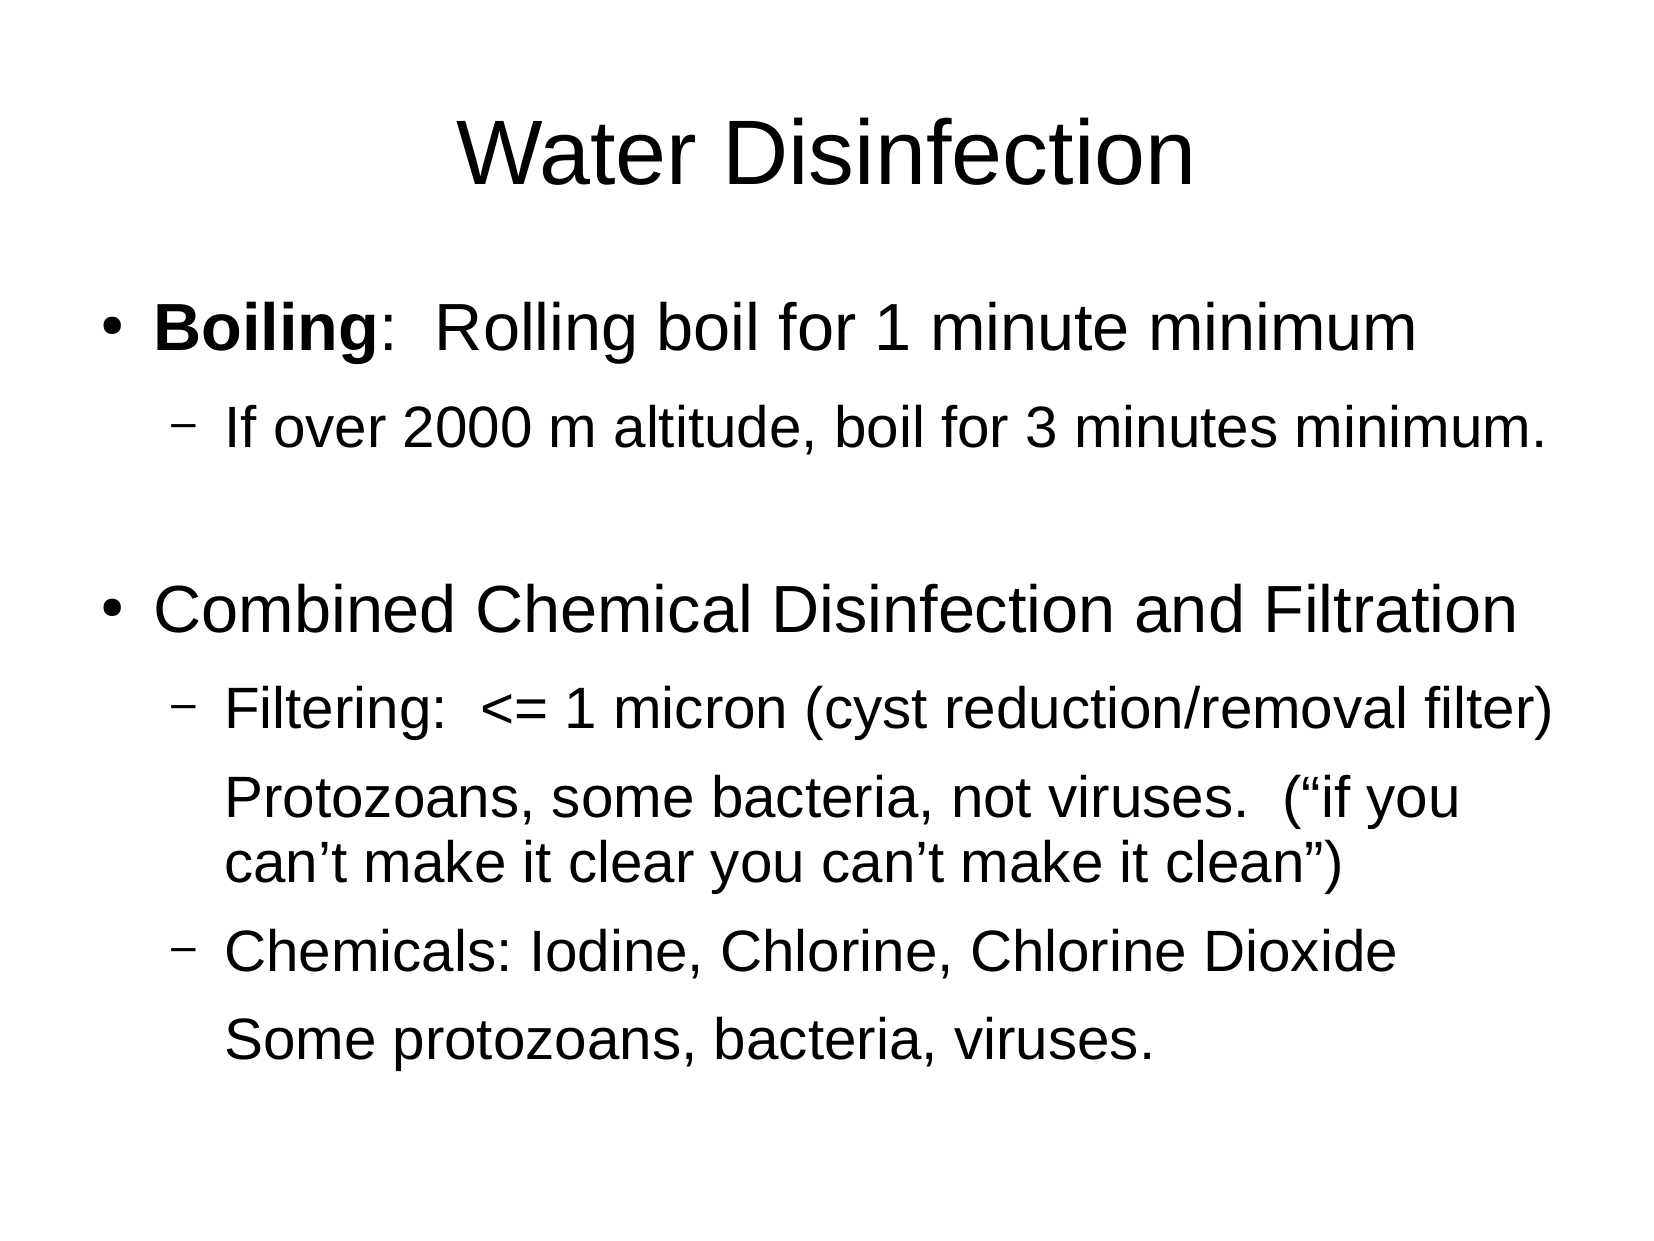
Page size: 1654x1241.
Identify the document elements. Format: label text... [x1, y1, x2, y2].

title Water Disinfection [82, 49, 1571, 257]
list Boiling: Rolling boil for 1 minute minimum If over 2000 m altitude, boil for 3 minutes minimum. Combined Chemical Disinfection and Filtration Filtering: <= 1 micron (cyst reduction/removal filter) Protozoans, some bacteria, not viruses. (“if you can’t make it clear you can’t make it clean”) Chemicals: Iodine, Chlorine, Chlorine Dioxide Some protozoans, bacteria, viruses. [82, 290, 1571, 1166]
